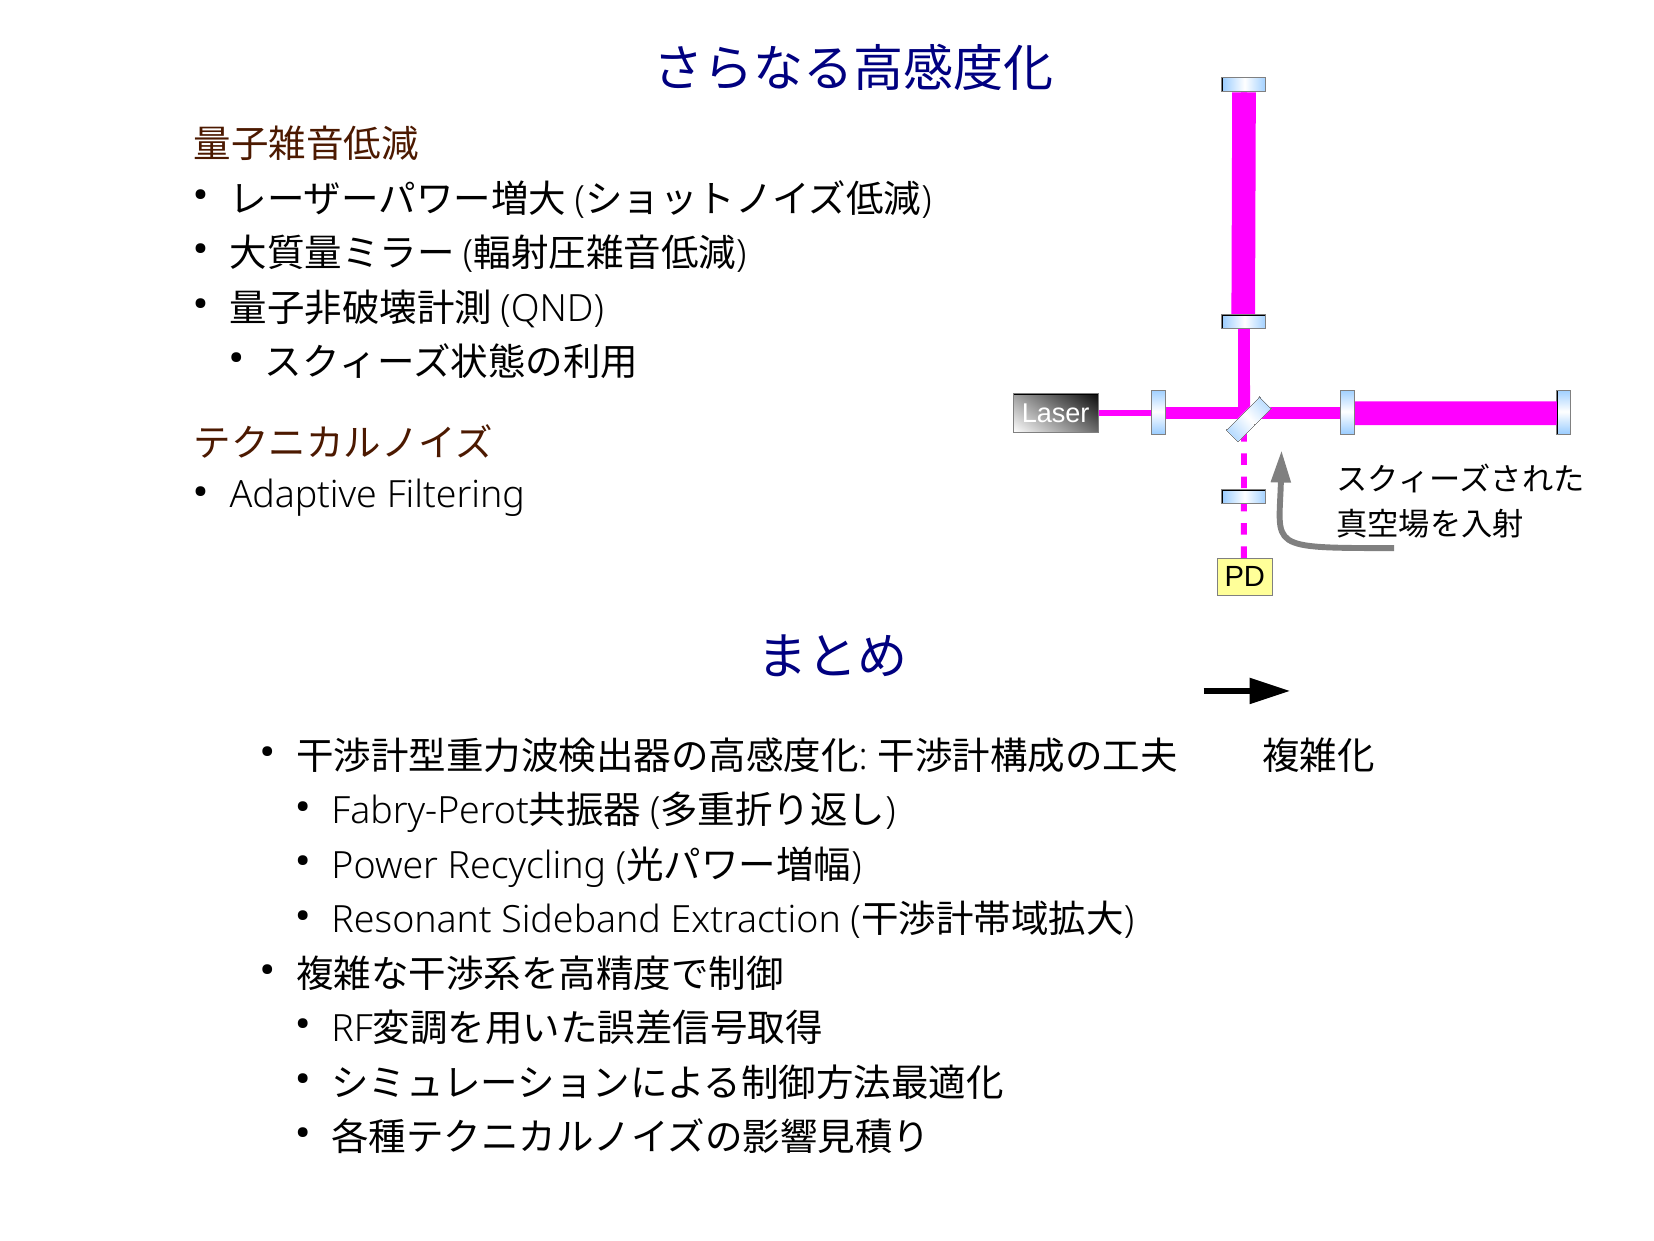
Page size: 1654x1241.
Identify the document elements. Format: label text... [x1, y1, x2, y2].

text_box [1221, 77, 1266, 92]
text_box まとめ [742, 609, 924, 700]
text_box 量子雑音低減 レーザーパワー増大 (ショットノイズ低減) 大質量ミラー (輻射圧雑音低減) 量子非破壊計測 (QND) スクィーズ状態の利用 テクニカルノイズ Adaptive Filtering [179, 106, 964, 544]
text_box [1340, 390, 1355, 435]
text_box PD [1217, 558, 1273, 596]
text_box [1226, 396, 1272, 442]
text_box [1221, 314, 1266, 329]
text_box Laser [1013, 393, 1099, 433]
text_box 干渉計型重力波検出器の高感度化: 干渉計構成の工夫 複雑化 Fabry-Perot共振器 (多重折り返し) Power Recycling (光パワー増幅) Resonant Sideband Extraction (干渉計帯域拡大) 複雑な干渉系を高精度で制御 RF変調を用いた誤差信号取得 シミュレーションによる制御方法最適化 各種テクニカルノイズの影響見積り [245, 718, 1439, 1184]
text_box さらなる高感度化 [638, 21, 1071, 112]
text_box [1221, 489, 1266, 504]
text_box [1151, 390, 1166, 435]
text_box スクィーズされた 真空場を入射 [1321, 446, 1604, 556]
text_box [1556, 390, 1571, 435]
